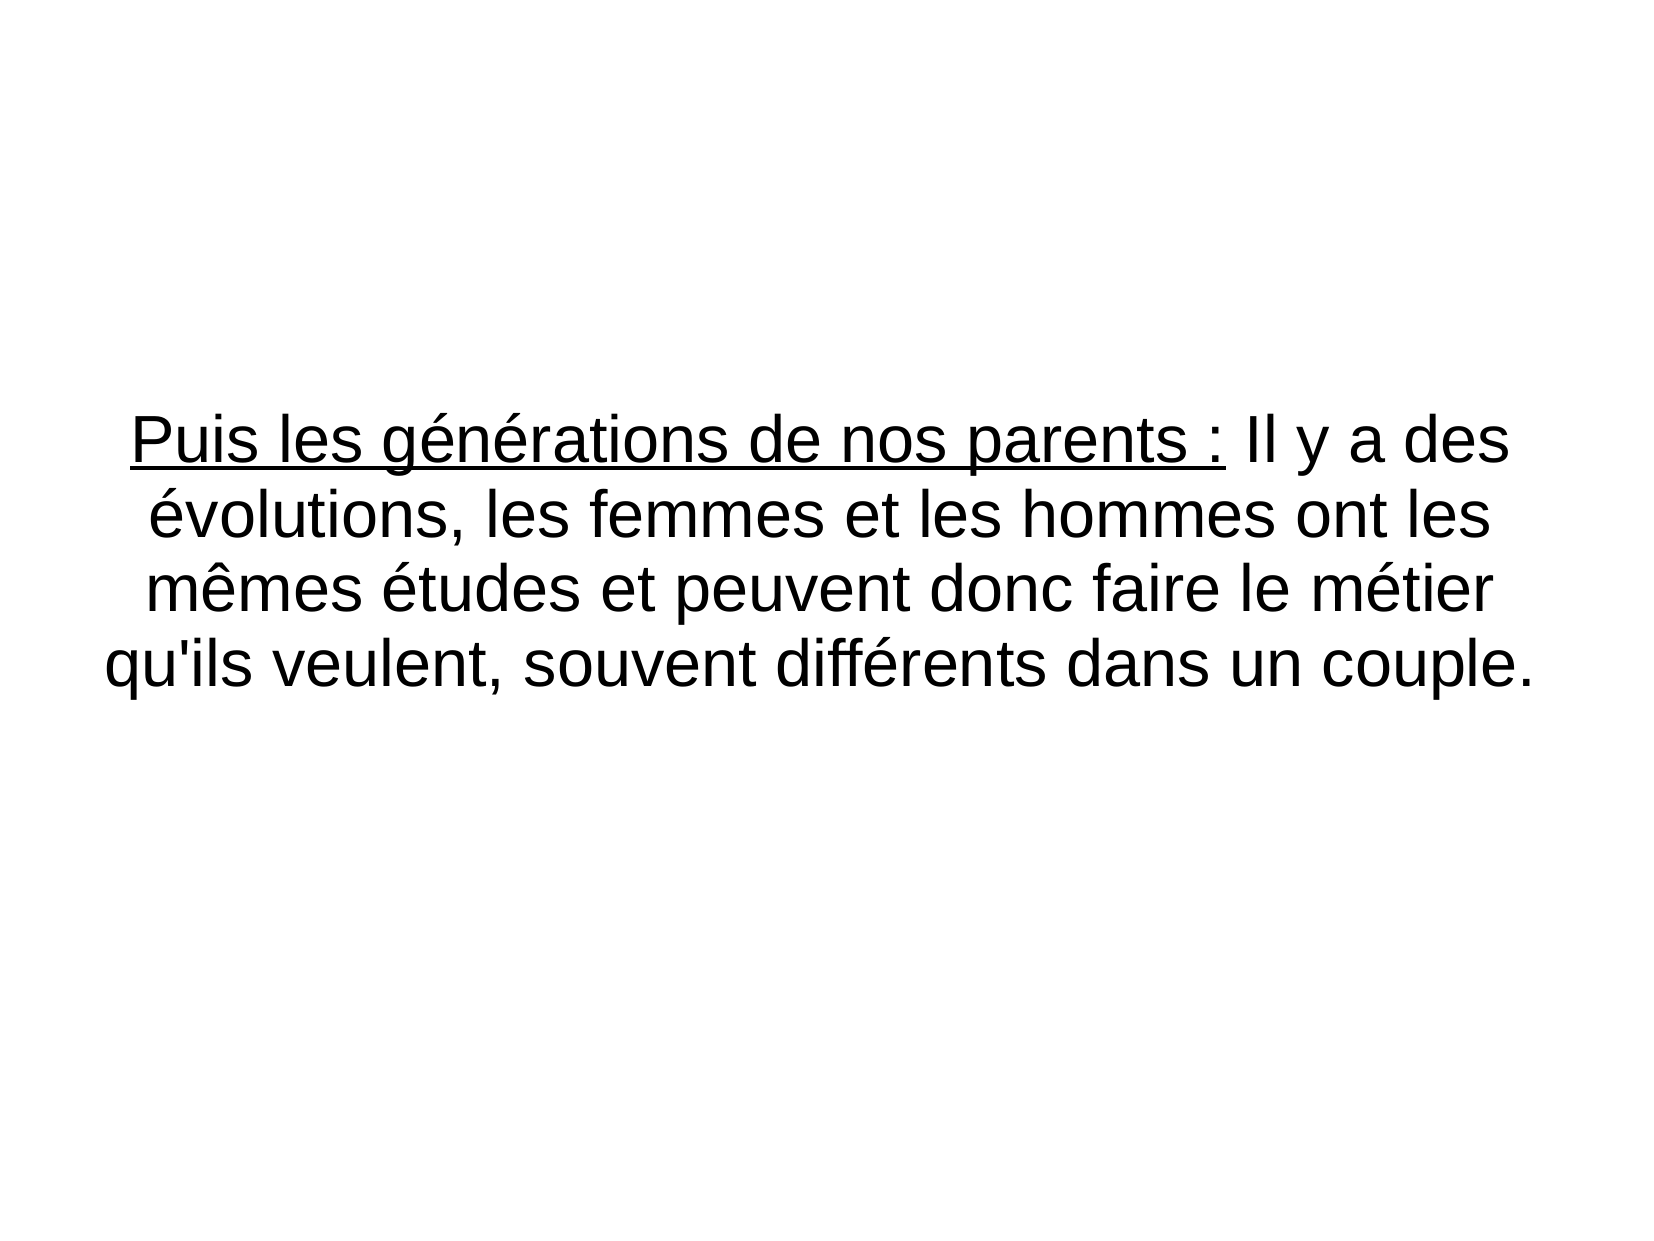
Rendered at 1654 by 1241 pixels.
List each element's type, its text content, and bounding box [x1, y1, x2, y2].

subtitle Puis les générations de nos parents : Il y a des évolutions, les femmes et les hommes ont les mêmes études et peuvent donc faire le métier qu'ils veulent, souvent différents dans un couple. [76, 59, 1565, 1119]
